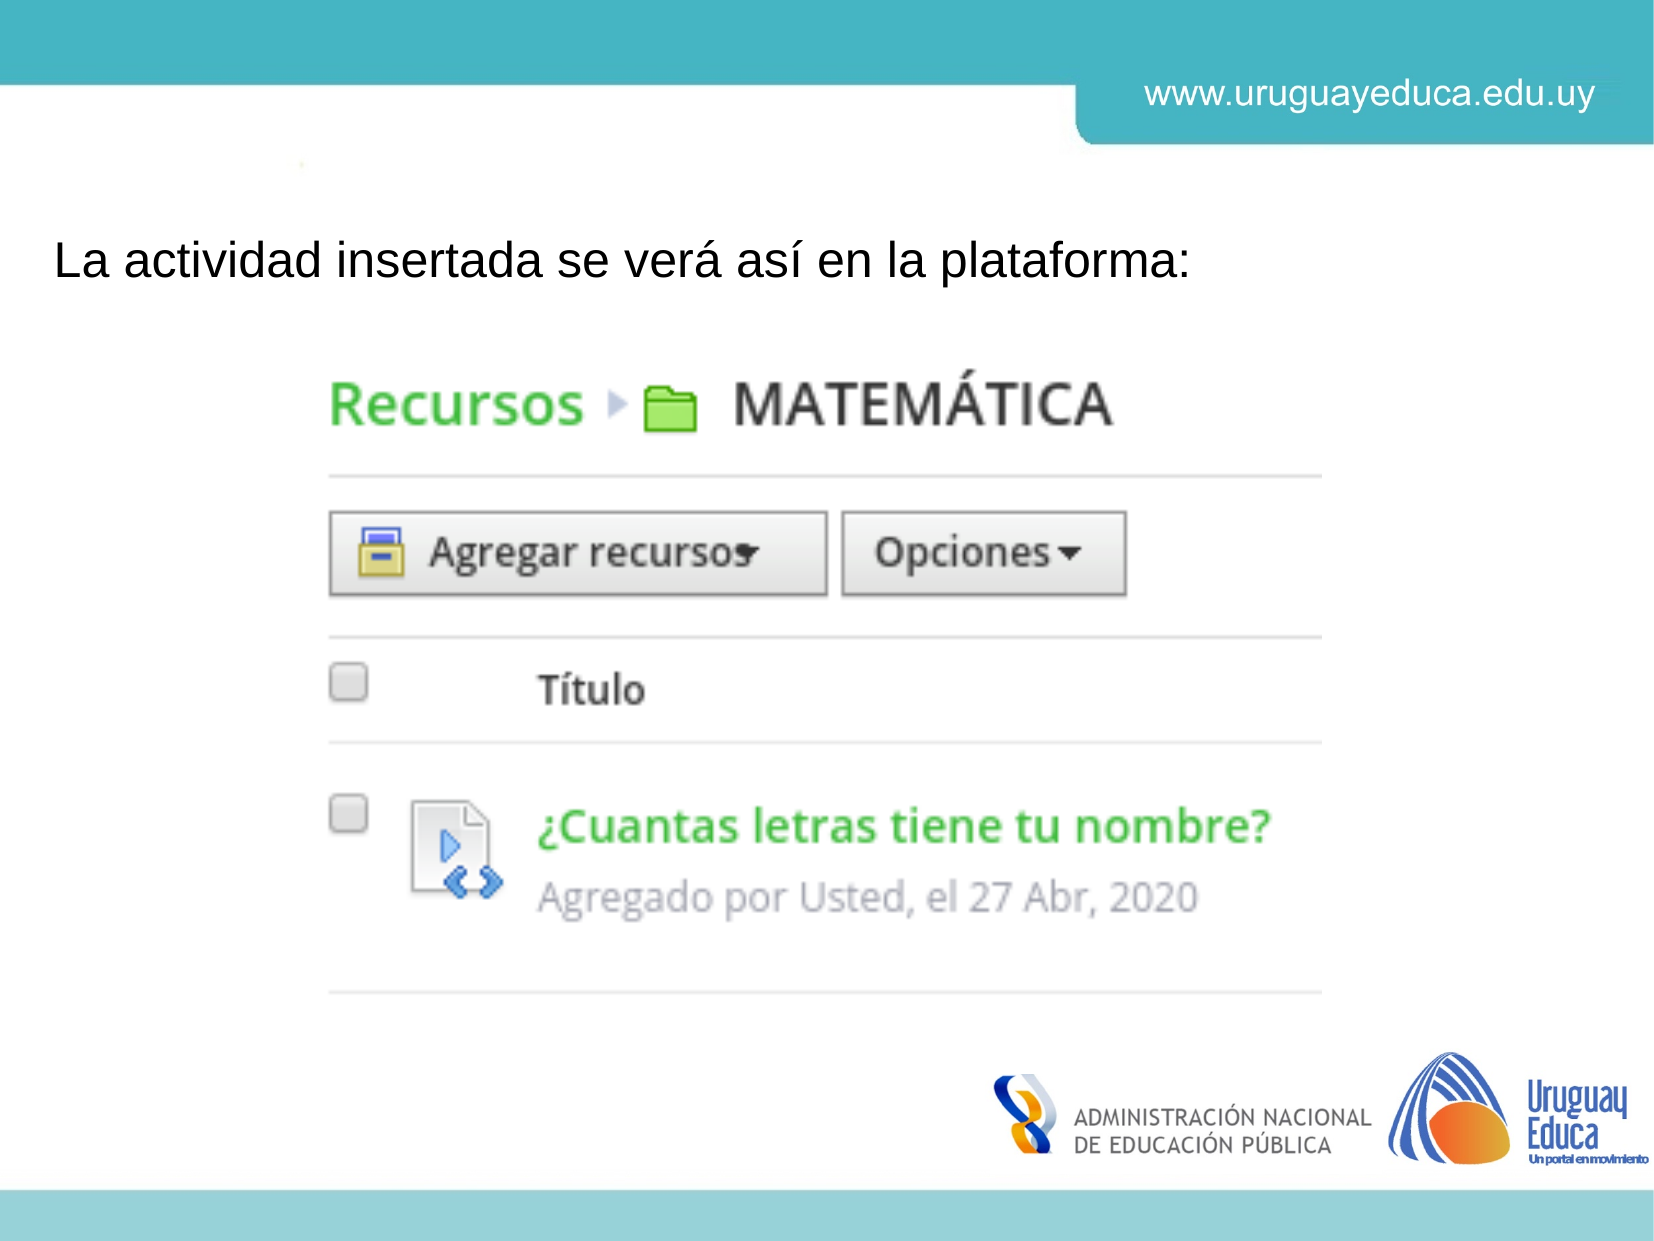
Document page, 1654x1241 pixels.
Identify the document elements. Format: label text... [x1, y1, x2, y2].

title La actividad insertada se verá así en la plataforma: [53, 13, 1595, 508]
picture [0, 0, 1654, 1241]
